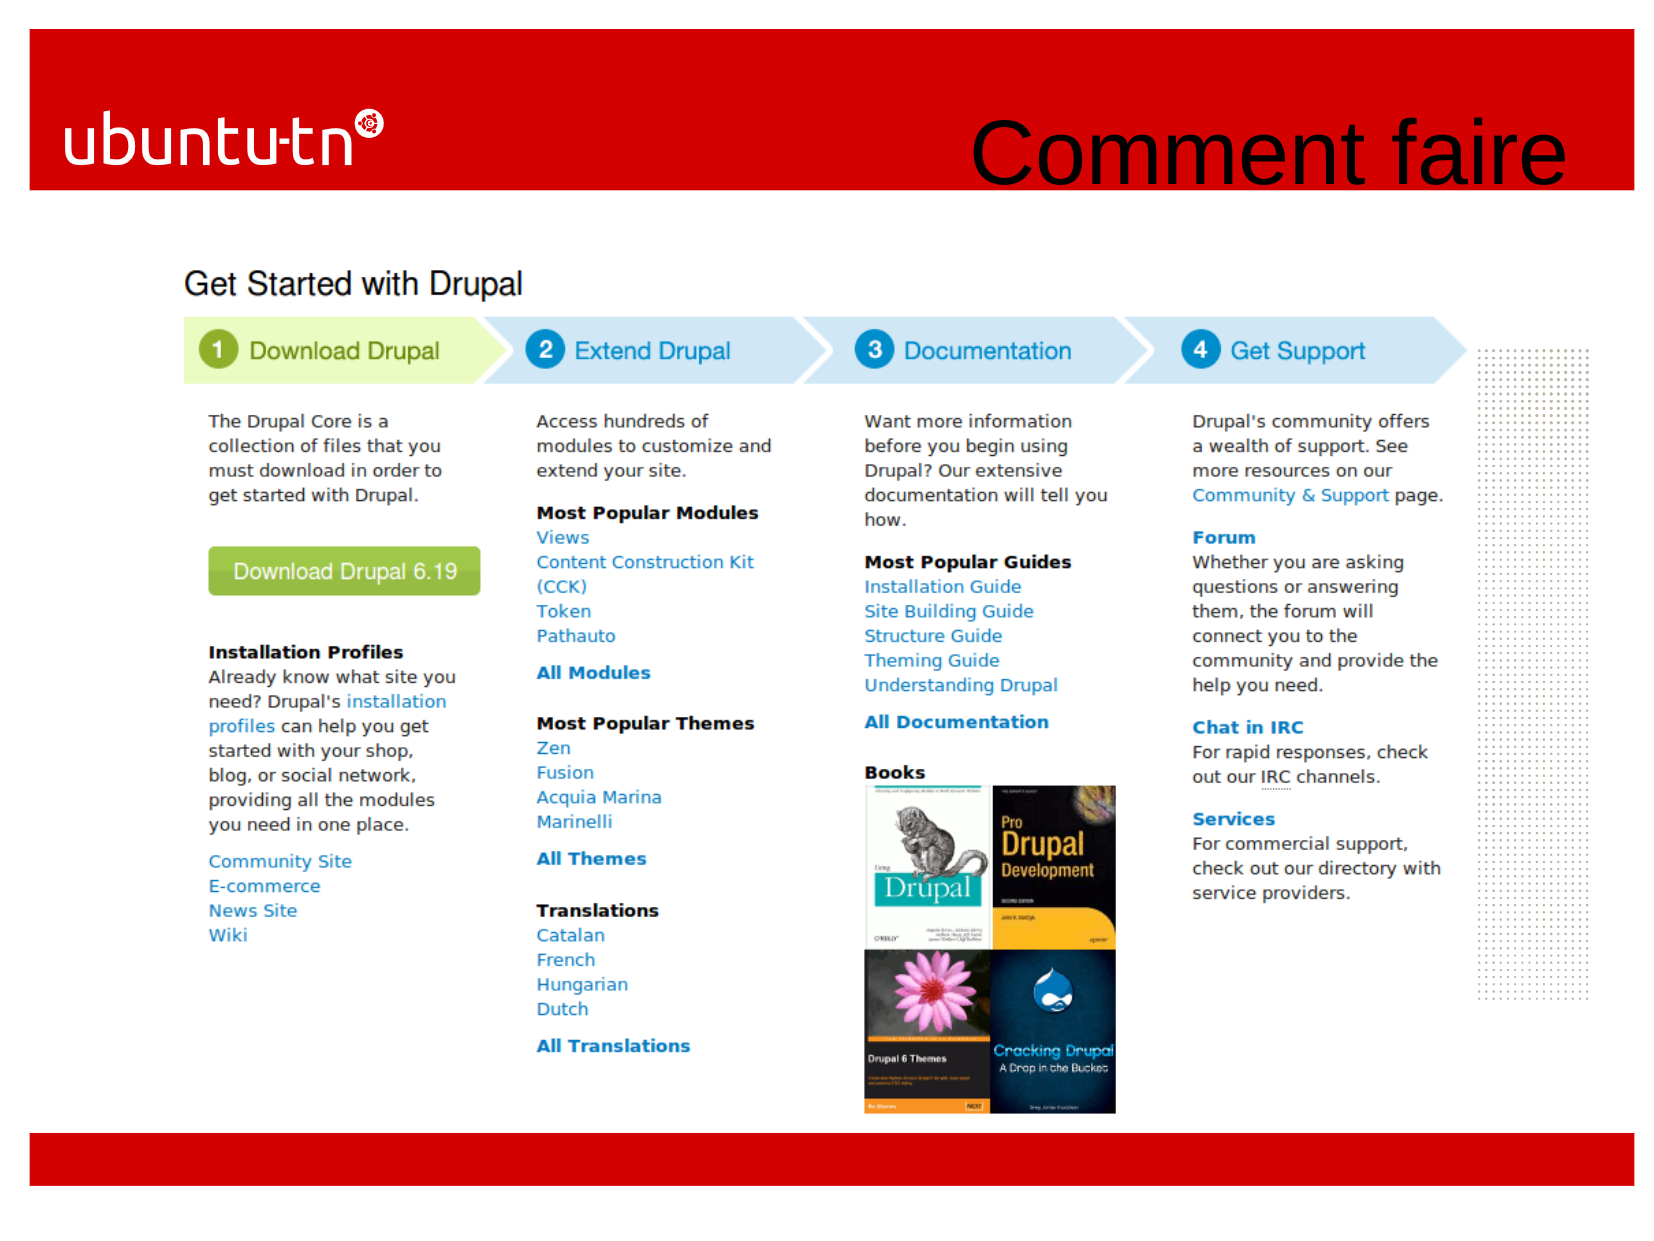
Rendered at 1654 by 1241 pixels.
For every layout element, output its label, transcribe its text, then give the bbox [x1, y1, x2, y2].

picture [29, 29, 1635, 1241]
title Comment faire [82, 49, 1571, 257]
